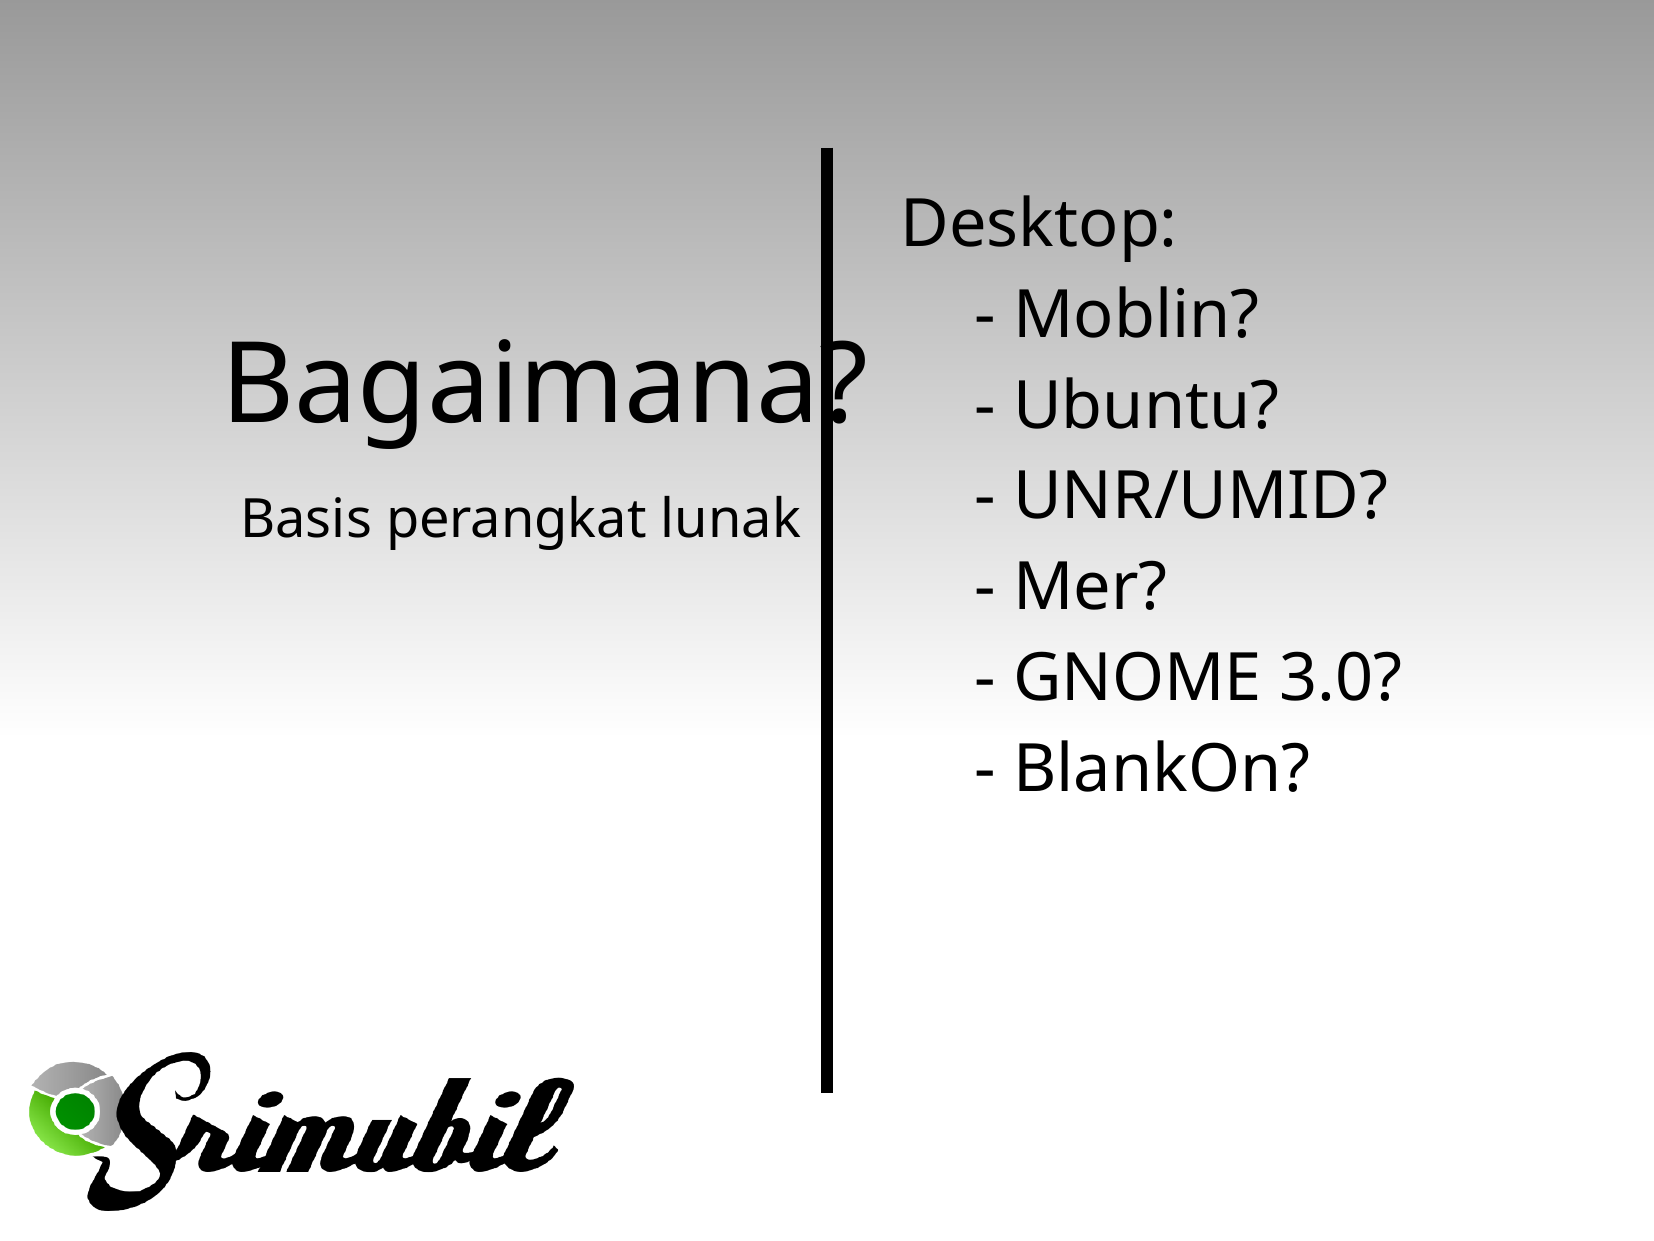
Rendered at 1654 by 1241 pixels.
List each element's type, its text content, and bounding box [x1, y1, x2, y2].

text_box Basis perangkat lunak [225, 472, 756, 555]
text_box Desktop: - Moblin? - Ubuntu? - UNR/UMID? - Mer? - GNOME 3.0? - BlankOn? [885, 167, 1536, 1093]
text_box Bagaimana? [206, 295, 791, 451]
picture [29, 1052, 574, 1211]
